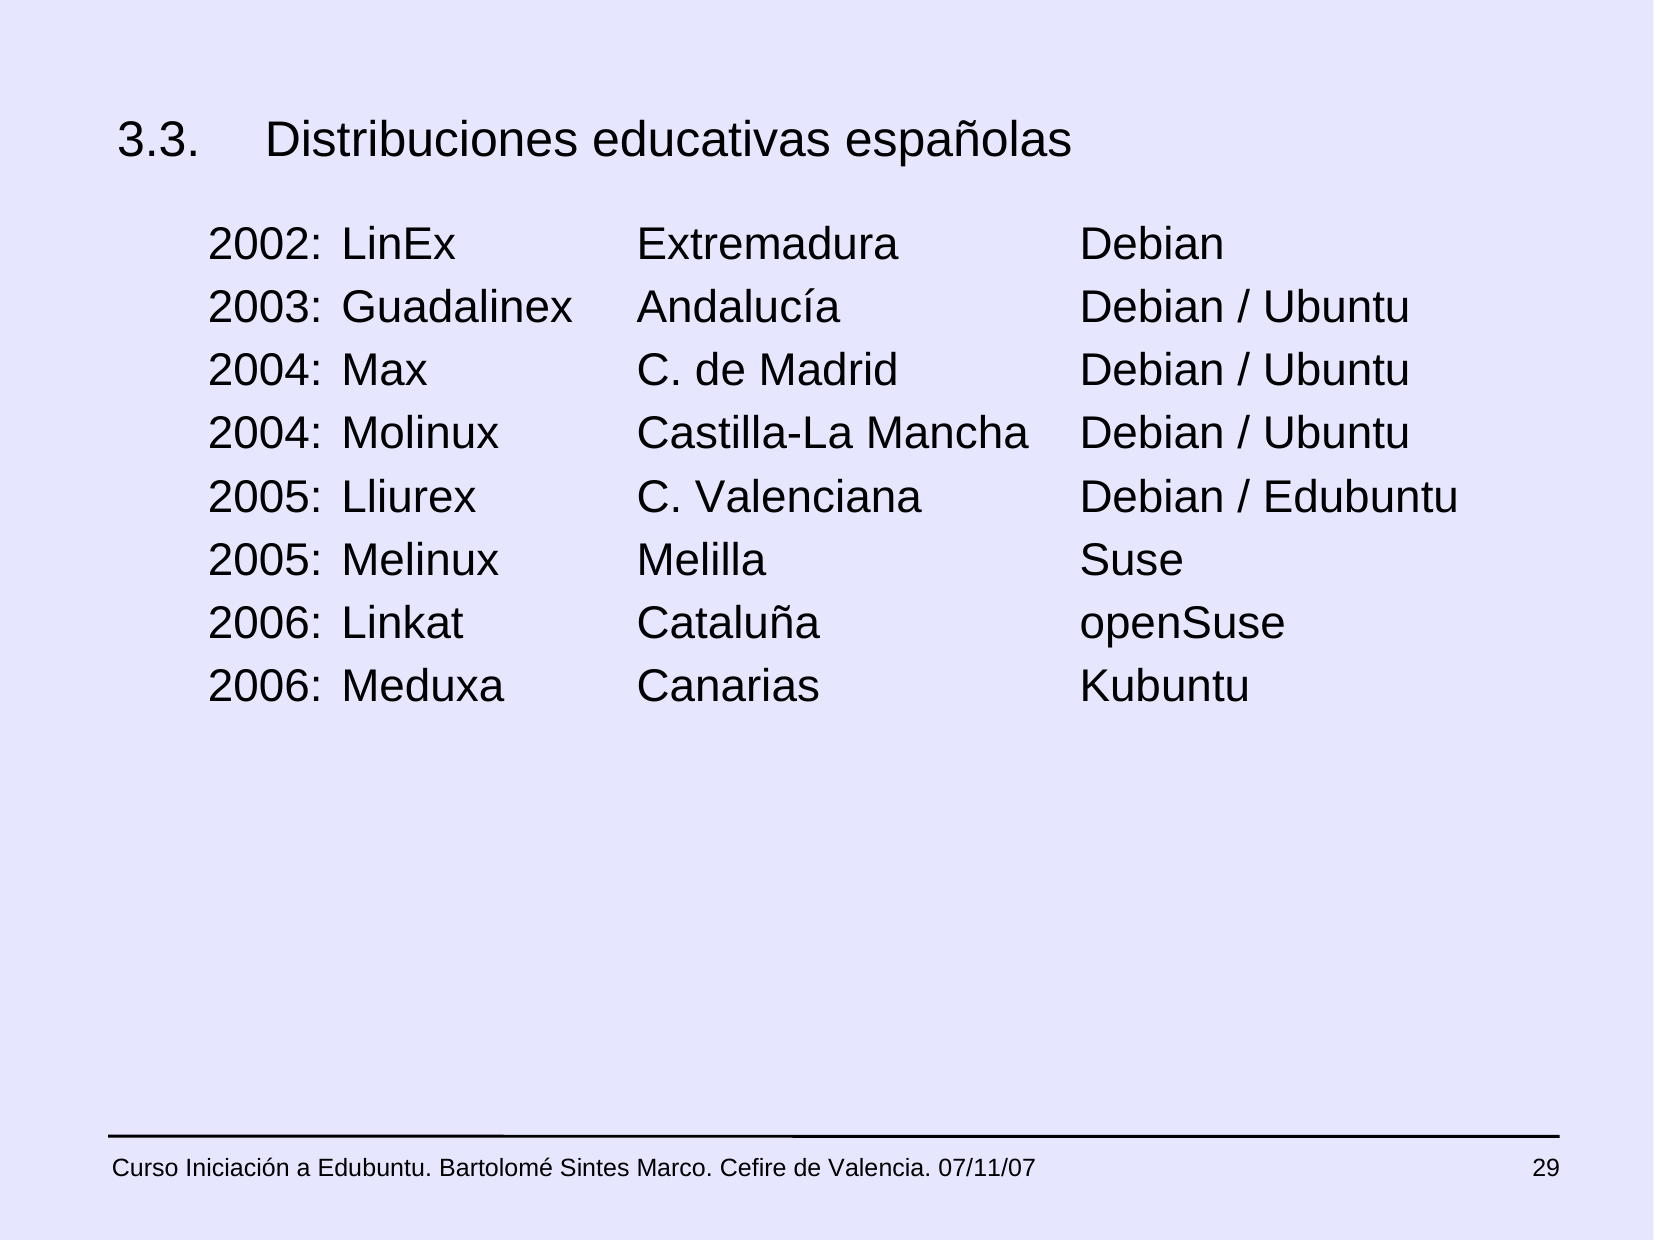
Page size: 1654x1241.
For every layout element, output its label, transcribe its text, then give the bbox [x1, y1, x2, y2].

text_box 3.3. Distribuciones educativas españolas 2002: LinEx Extremadura Debian 2003: Guadalinex Andalucía Debian / Ubuntu 2004: Max C. de Madrid Debian / Ubuntu 2004: Molinux Castilla-La Mancha Debian / Ubuntu 2005: Lliurex C. Valenciana Debian / Edubuntu 2005: Melinux Melilla Suse 2006: Linkat Cataluña openSuse 2006: Meduxa Canarias Kubuntu [117, 111, 1627, 709]
